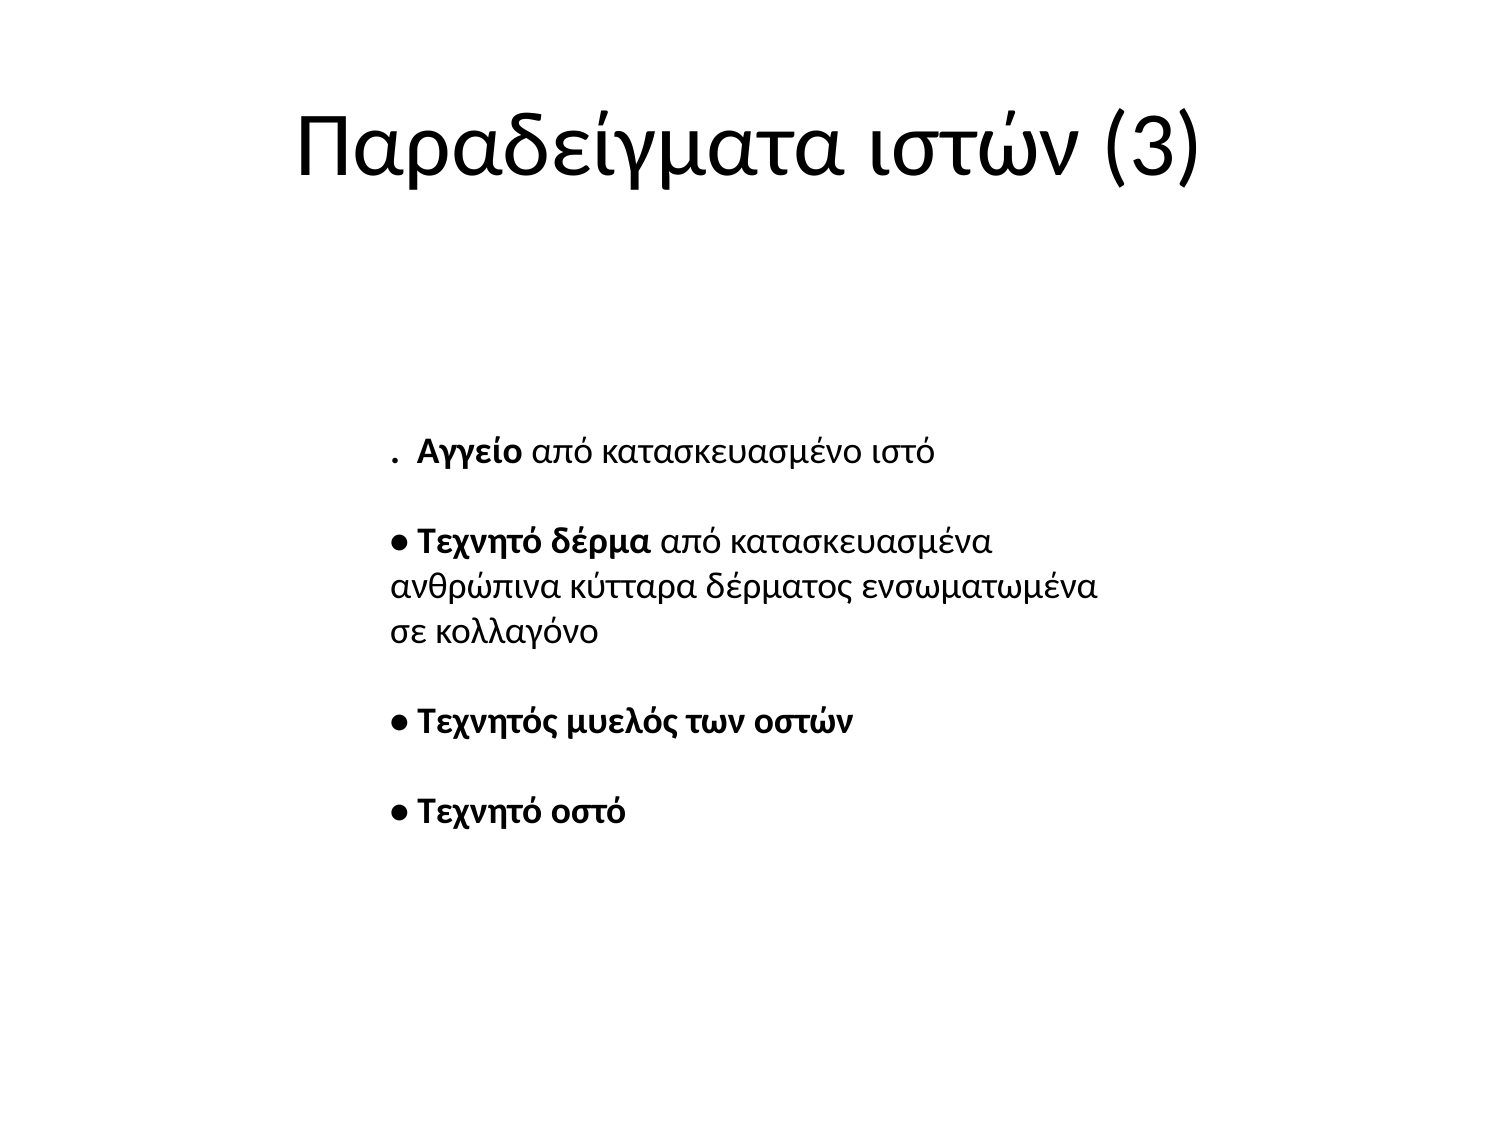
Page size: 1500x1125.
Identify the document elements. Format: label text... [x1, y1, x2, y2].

title Παραδείγματα ιστών (3) [75, 45, 1426, 233]
text_box . Αγγείο από κατασκευασμένο ιστό • Τεχνητό δέρμα από κατασκευασμένα ανθρώπινα κύτταρα δέρματος ενσωματωμένα σε κολλαγόνο • Τεχνητός μυελός των οστών • Τεχνητό οστό [375, 419, 1125, 839]
